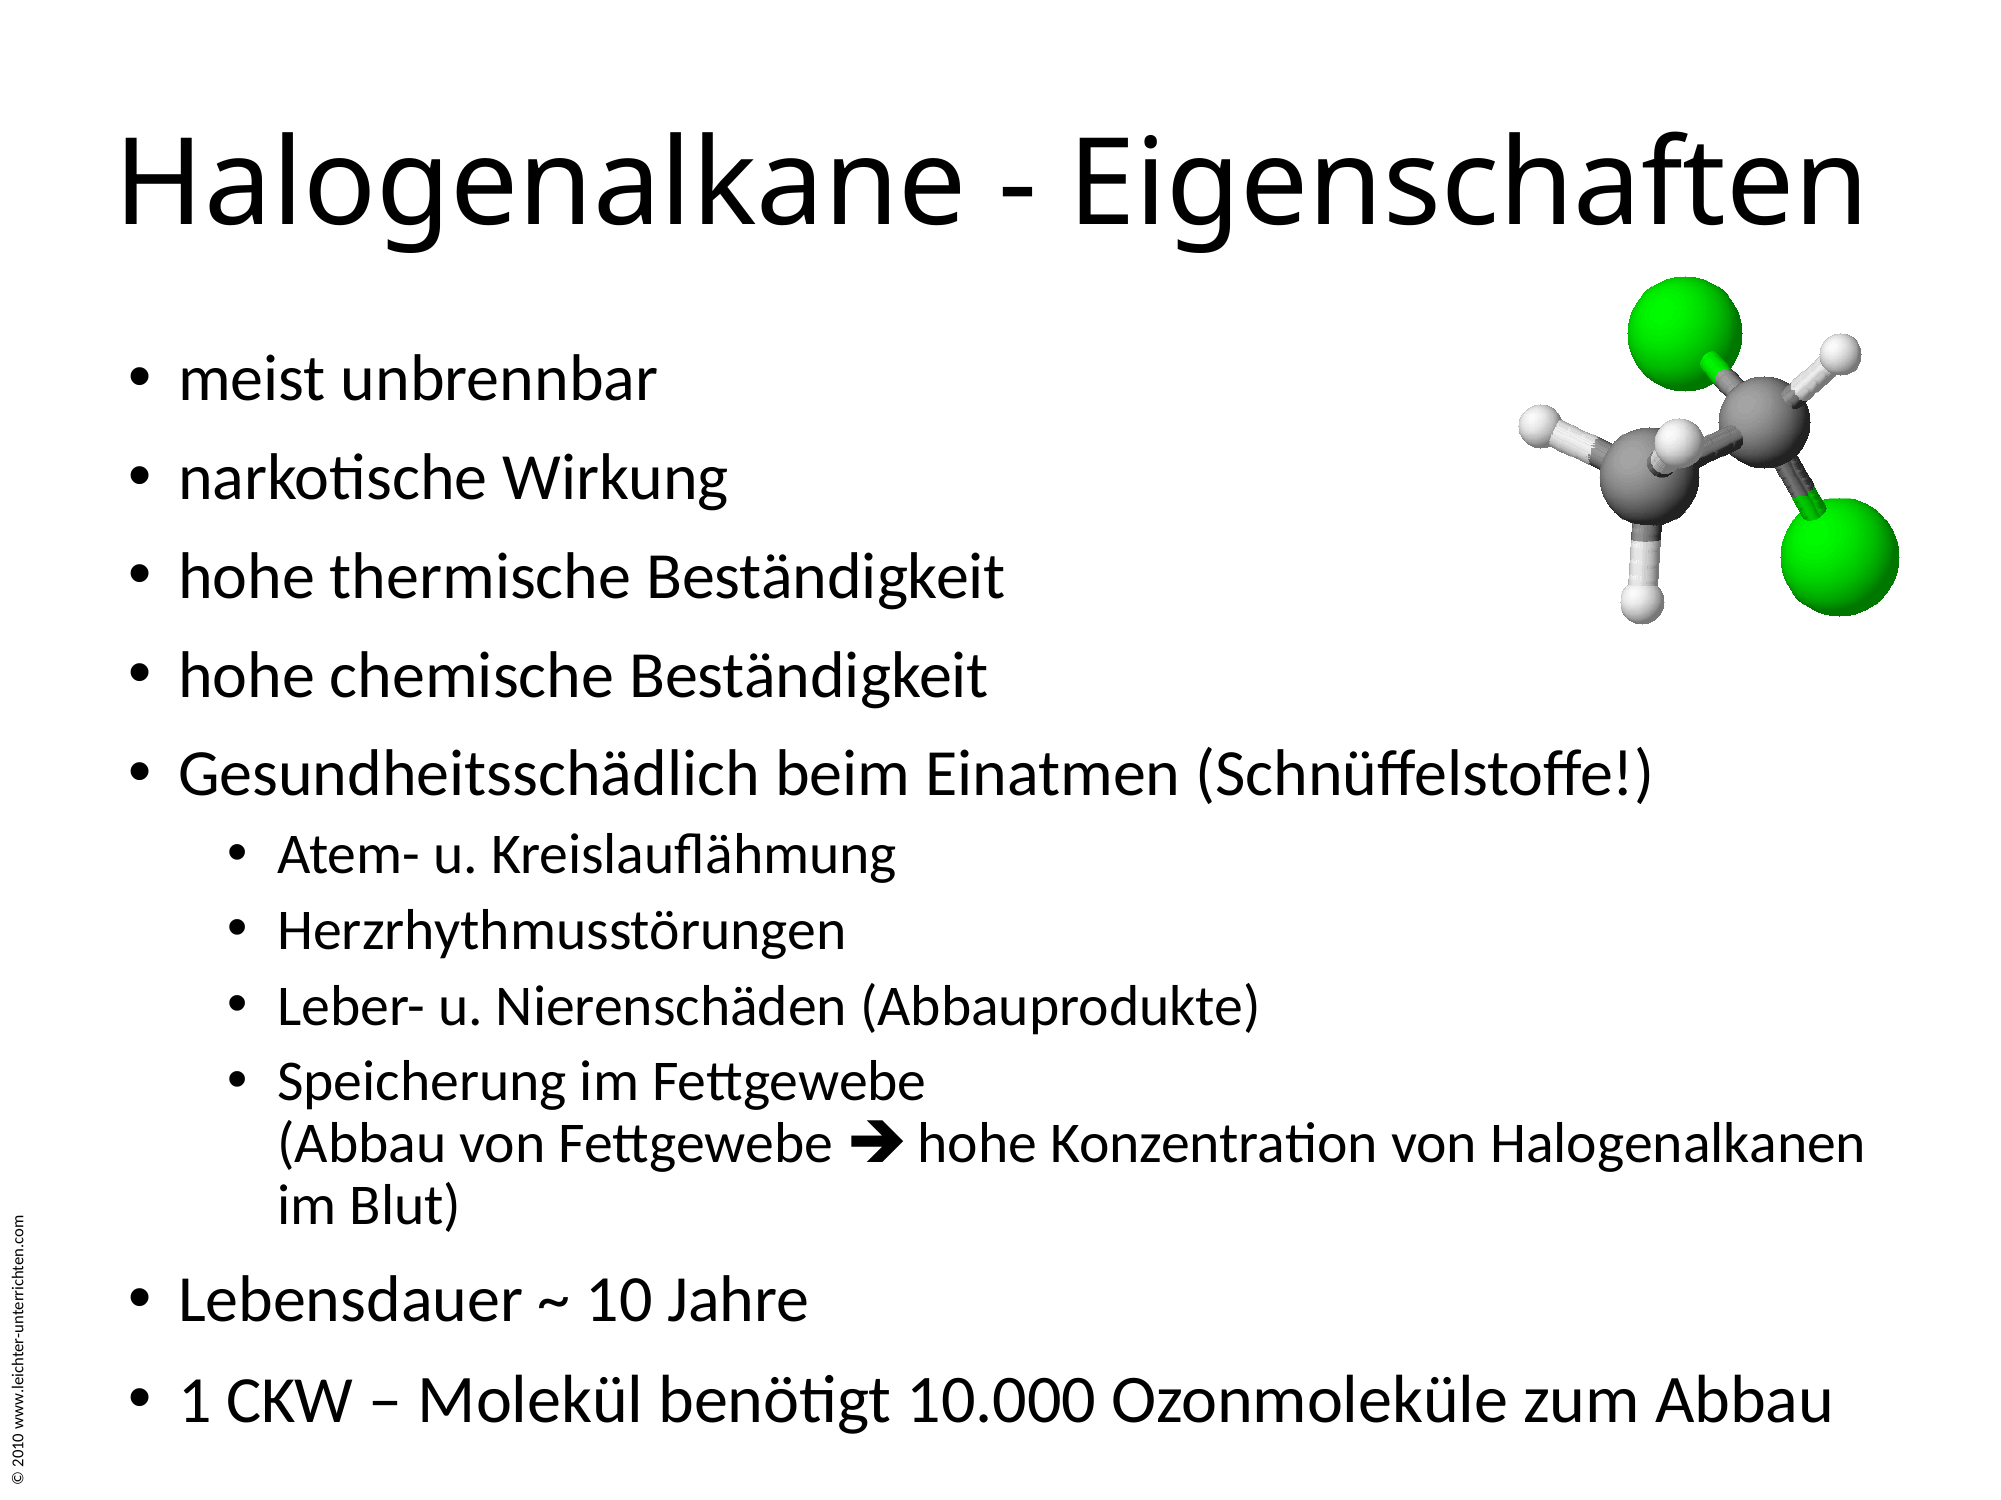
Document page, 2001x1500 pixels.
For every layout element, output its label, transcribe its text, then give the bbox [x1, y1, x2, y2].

picture [1514, 265, 1900, 627]
title Halogenalkane - Eigenschaften [99, 60, 1900, 311]
list meist unbrennbar narkotische Wirkung hohe thermische Beständigkeit hohe chemische Beständigkeit Gesundheitsschädlich beim Einatmen (Schnüffelstoffe!) Atem- u. Kreislauflähmung Herzrhythmusstörungen Leber- u. Nierenschäden (Abbauprodukte) Speicherung im Fettgewebe (Abbau von Fettgewebe  hohe Konzentration von Halogenalkanen im Blut) Lebensdauer ~ 10 Jahre 1 CKW – Molekül benötigt 10.000 Ozonmoleküle zum Abbau [114, 336, 1922, 1446]
